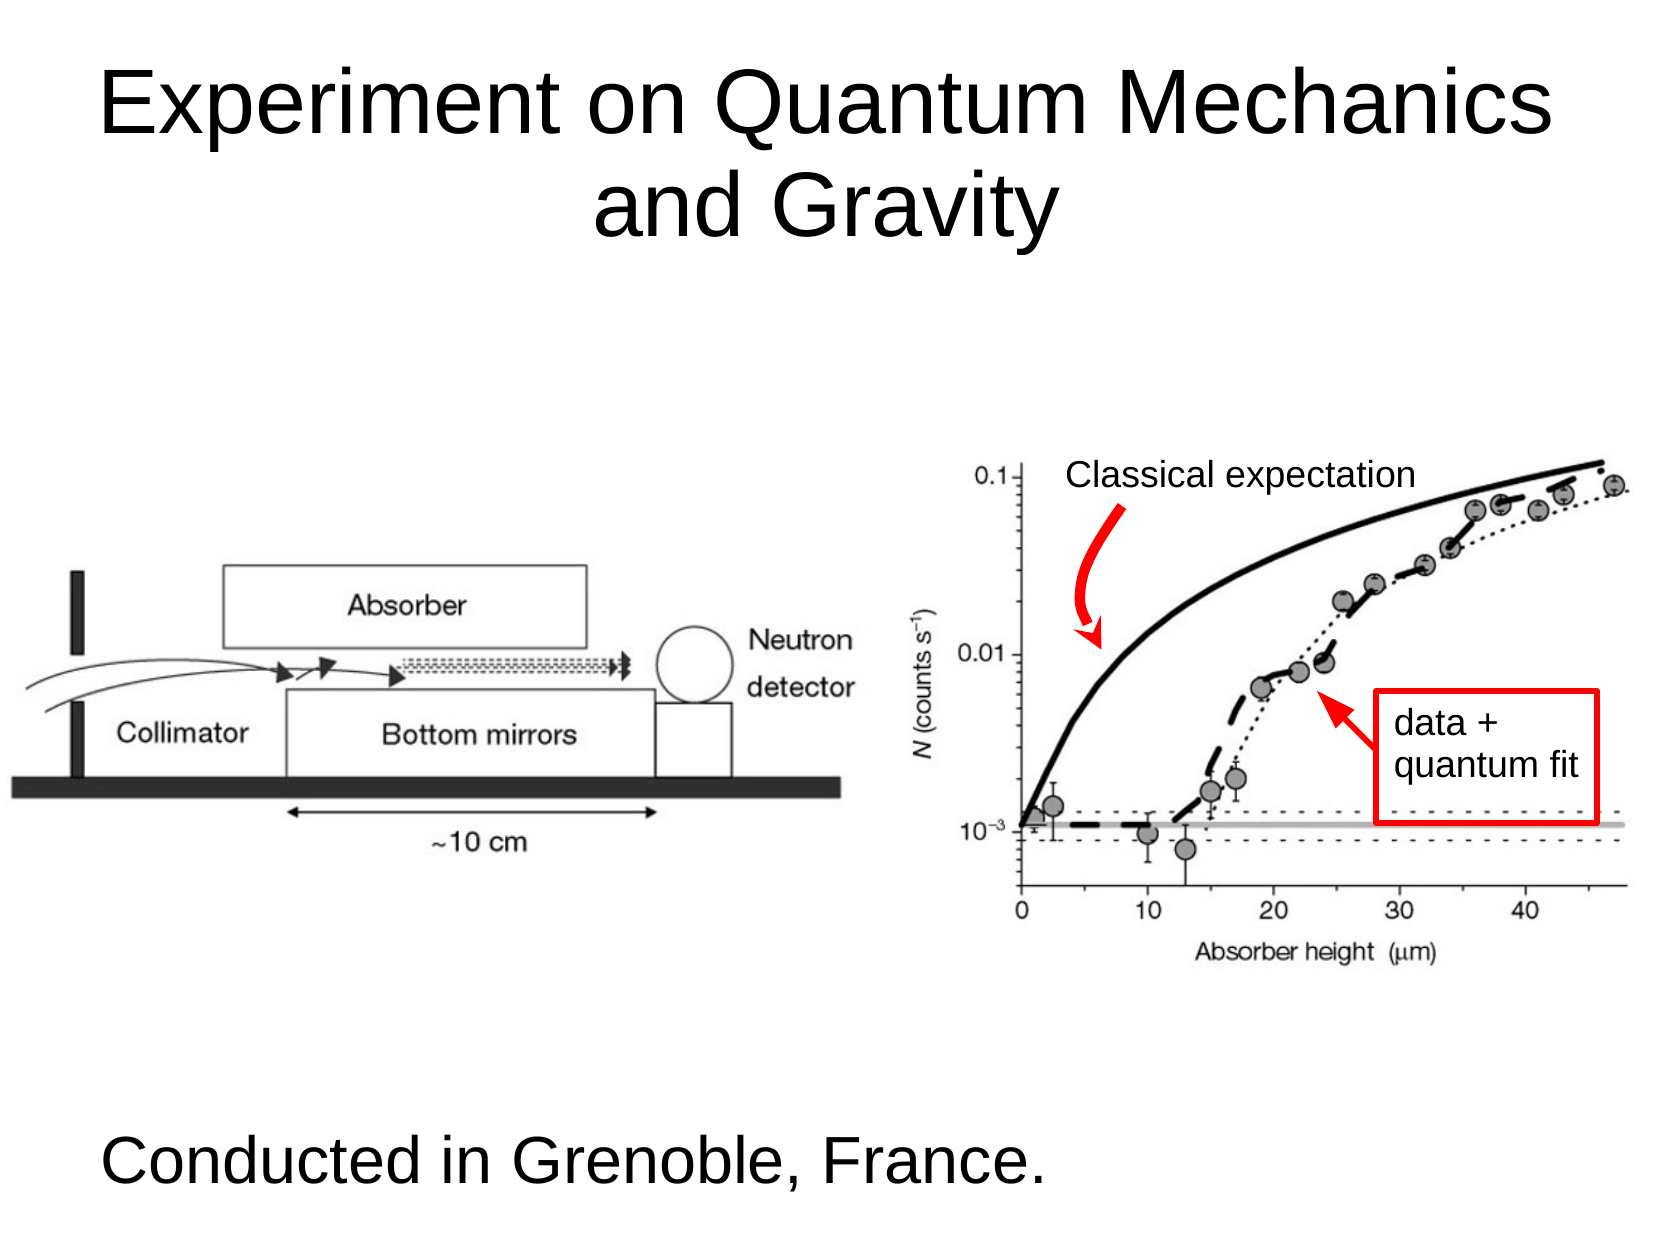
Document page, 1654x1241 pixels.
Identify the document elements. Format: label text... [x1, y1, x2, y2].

picture [5, 553, 878, 875]
text_box data + quantum fit [1375, 690, 1598, 824]
title Experiment on Quantum Mechanics and Gravity [82, 16, 1571, 290]
picture [898, 435, 1654, 981]
list Conducted in Grenoble, France. [82, 1122, 1571, 1223]
text_box Classical expectation [1050, 445, 1432, 504]
